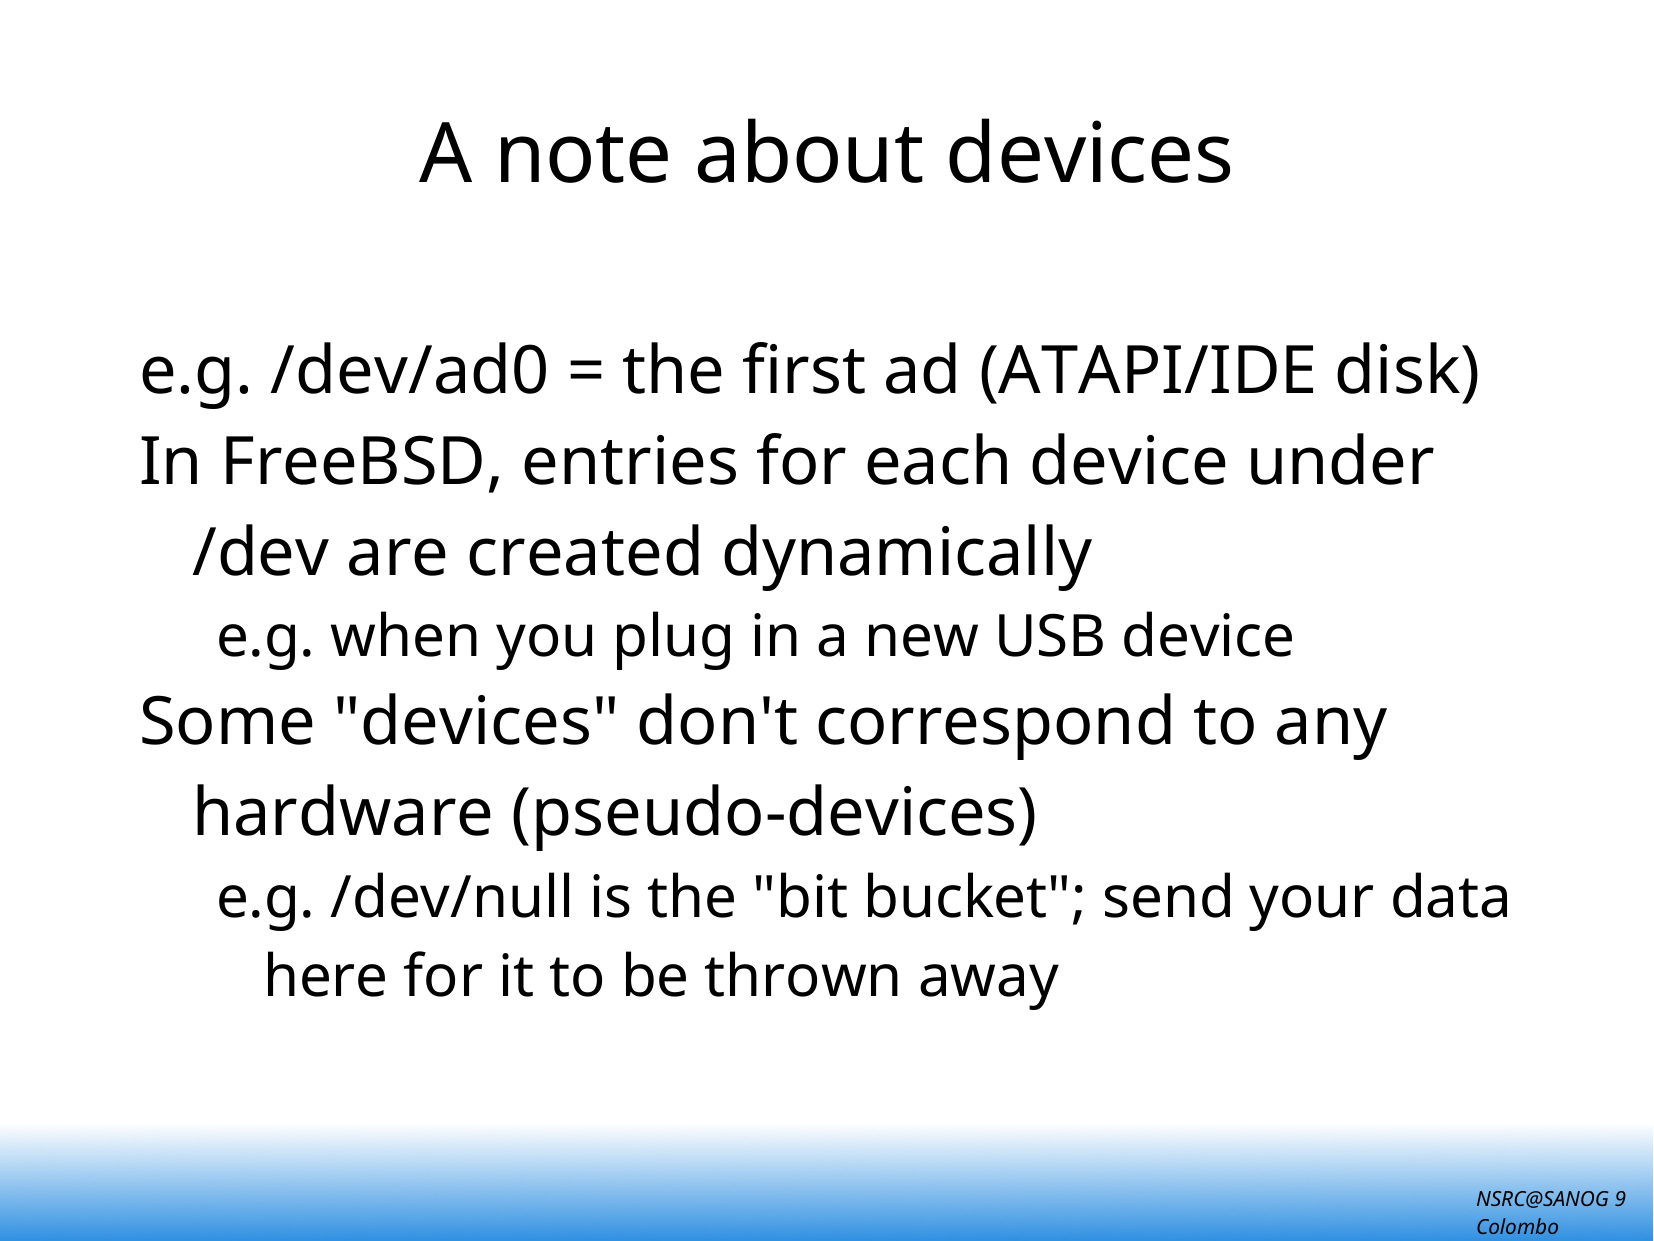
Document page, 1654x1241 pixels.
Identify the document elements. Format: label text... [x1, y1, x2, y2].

picture [0, 1122, 1653, 1241]
title A note about devices [121, 46, 1534, 254]
list e.g. /dev/ad0 = the first ad (ATAPI/IDE disk) In FreeBSD, entries for each device under /dev are created dynamically e.g. when you plug in a new USB device Some "devices" don't correspond to any hardware (pseudo-devices) e.g. /dev/null is the "bit bucket"; send your data here for it to be thrown away [121, 322, 1561, 1133]
